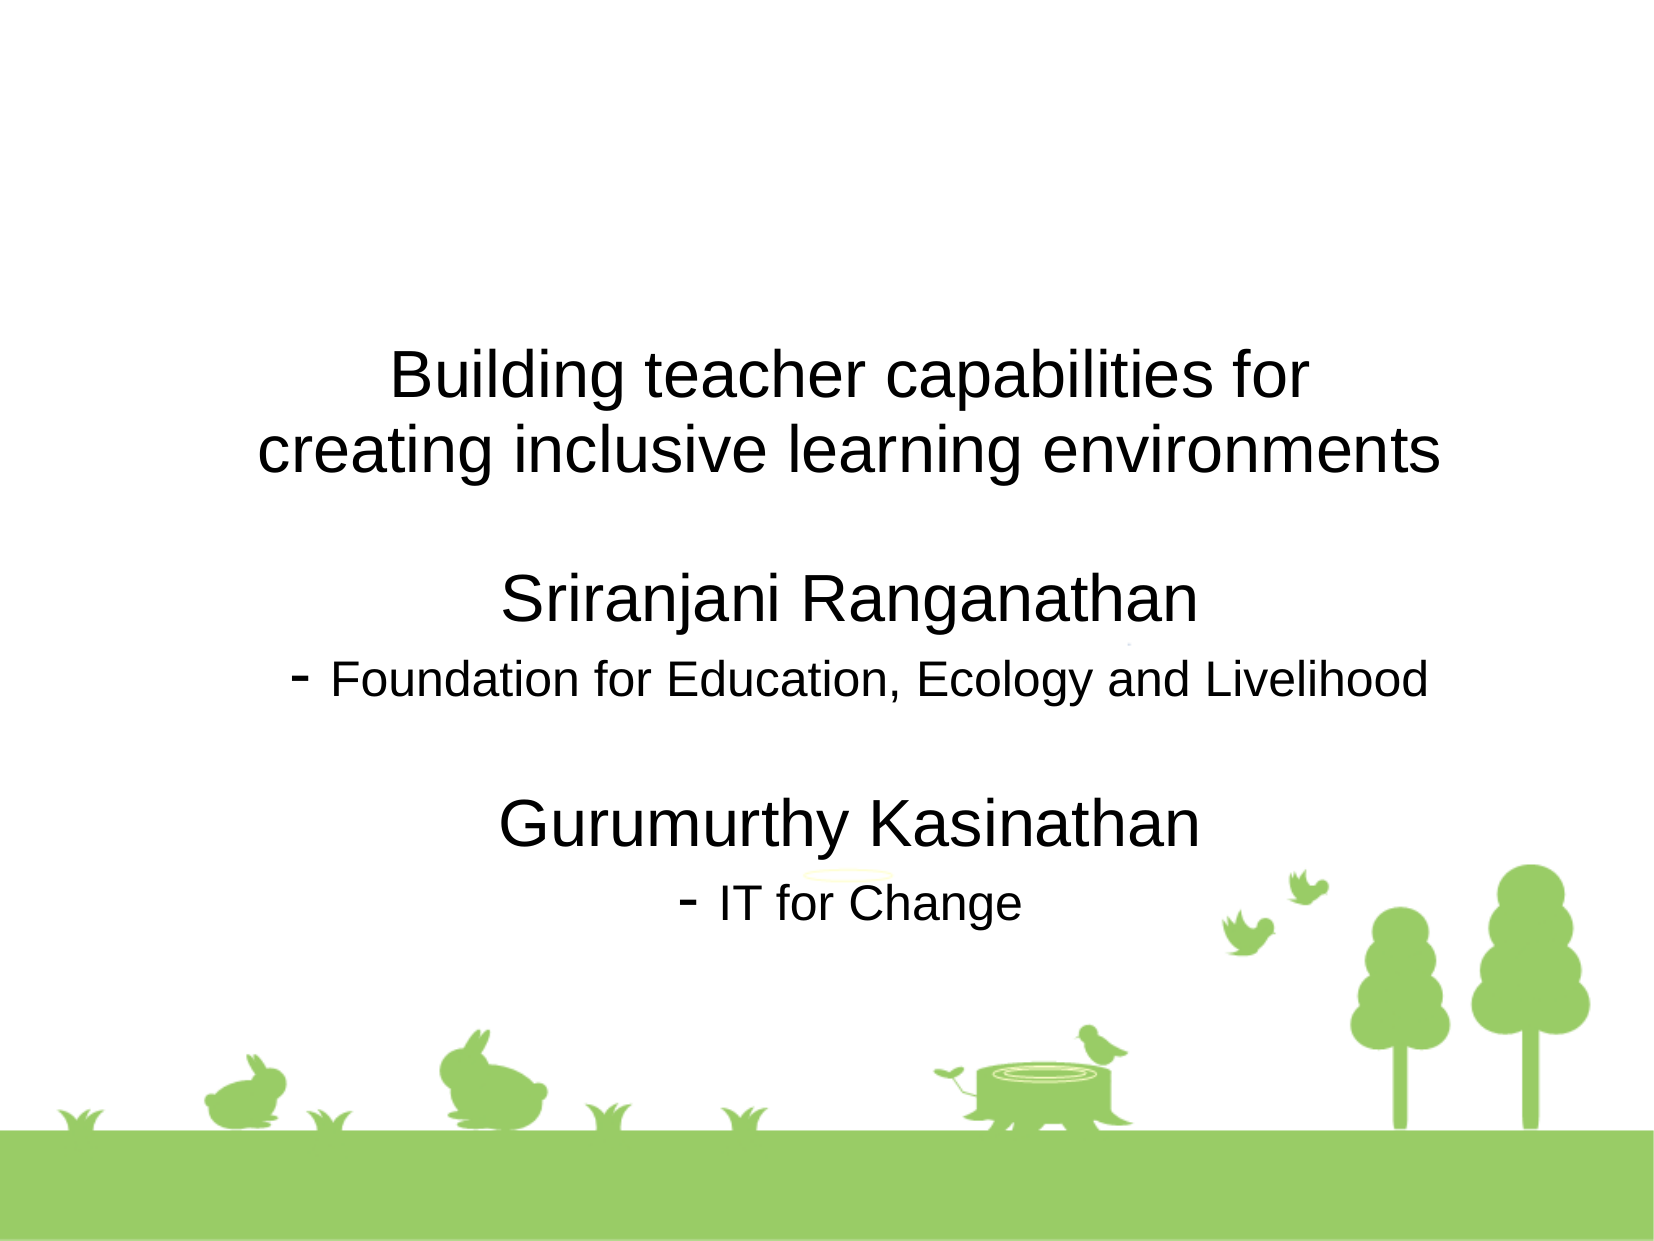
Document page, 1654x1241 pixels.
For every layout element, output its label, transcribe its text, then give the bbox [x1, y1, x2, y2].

subtitle Building teacher capabilities for creating inclusive learning environments Sriranjani Ranganathan - Foundation for Education, Ecology and Livelihood Gurumurthy Kasinathan - IT for Change [106, 280, 1595, 993]
picture [0, 0, 1654, 1241]
